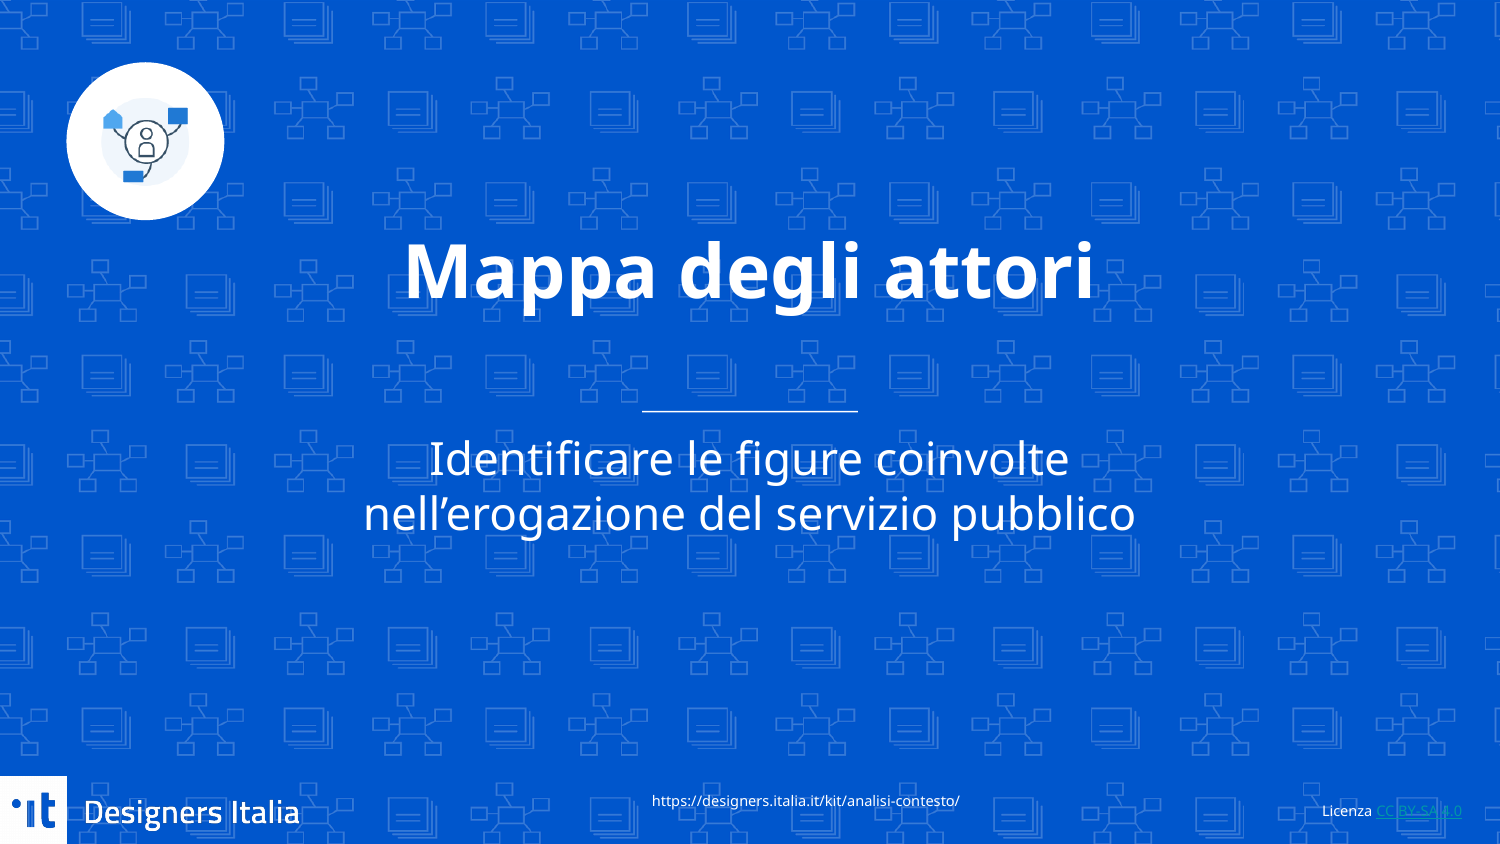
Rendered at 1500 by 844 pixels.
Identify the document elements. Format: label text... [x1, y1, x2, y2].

text_box [67, 63, 224, 220]
text_box https://designers.italia.it/kit/analisi-contesto/ [337, 775, 1275, 843]
text_box Identificare le figure coinvolte nell’erogazione del servizio pubblico [338, 462, 1161, 508]
picture [0, 0, 1500, 844]
text_box Mappa degli attori [149, 158, 1351, 380]
text_box Licenza CC BY-SA 4.0 [1284, 776, 1500, 844]
